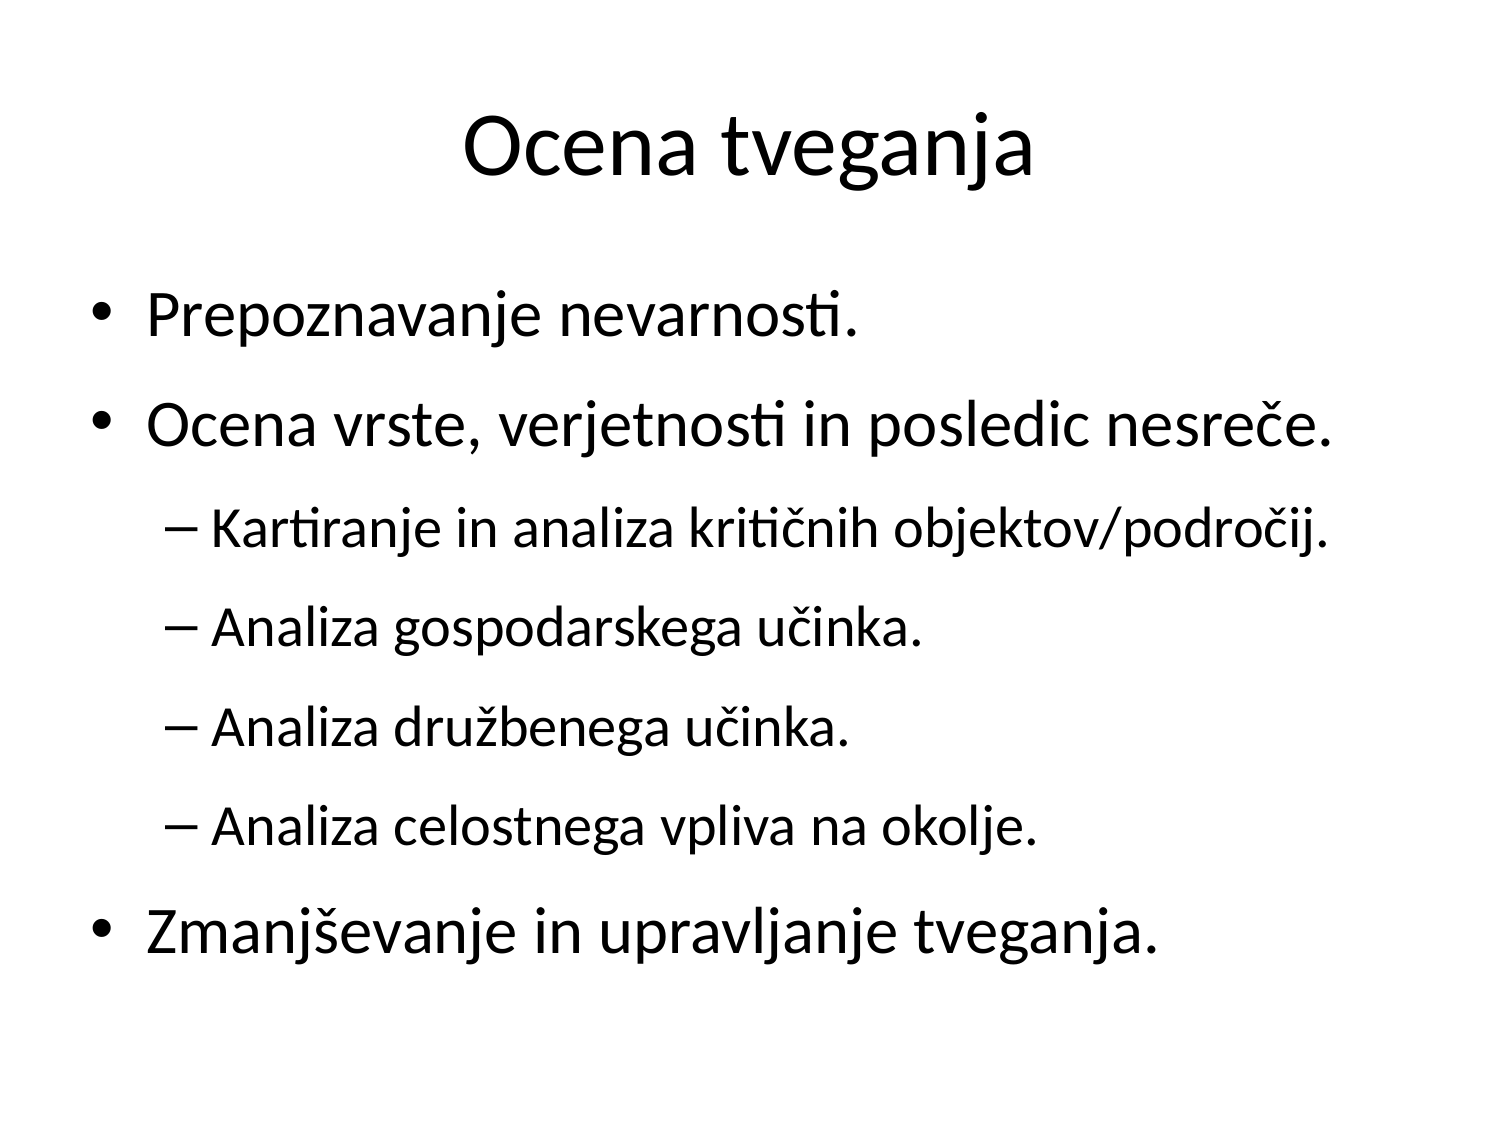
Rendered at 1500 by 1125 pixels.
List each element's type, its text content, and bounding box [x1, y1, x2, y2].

title Ocena tveganja [75, 45, 1425, 233]
list Prepoznavanje nevarnosti. Ocena vrste, verjetnosti in posledic nesreče. Kartiranje in analiza kritičnih objektov/področij. Analiza gospodarskega učinka. Analiza družbenega učinka. Analiza celostnega vpliva na okolje. Zmanjševanje in upravljanje tveganja. [75, 262, 1425, 1005]
